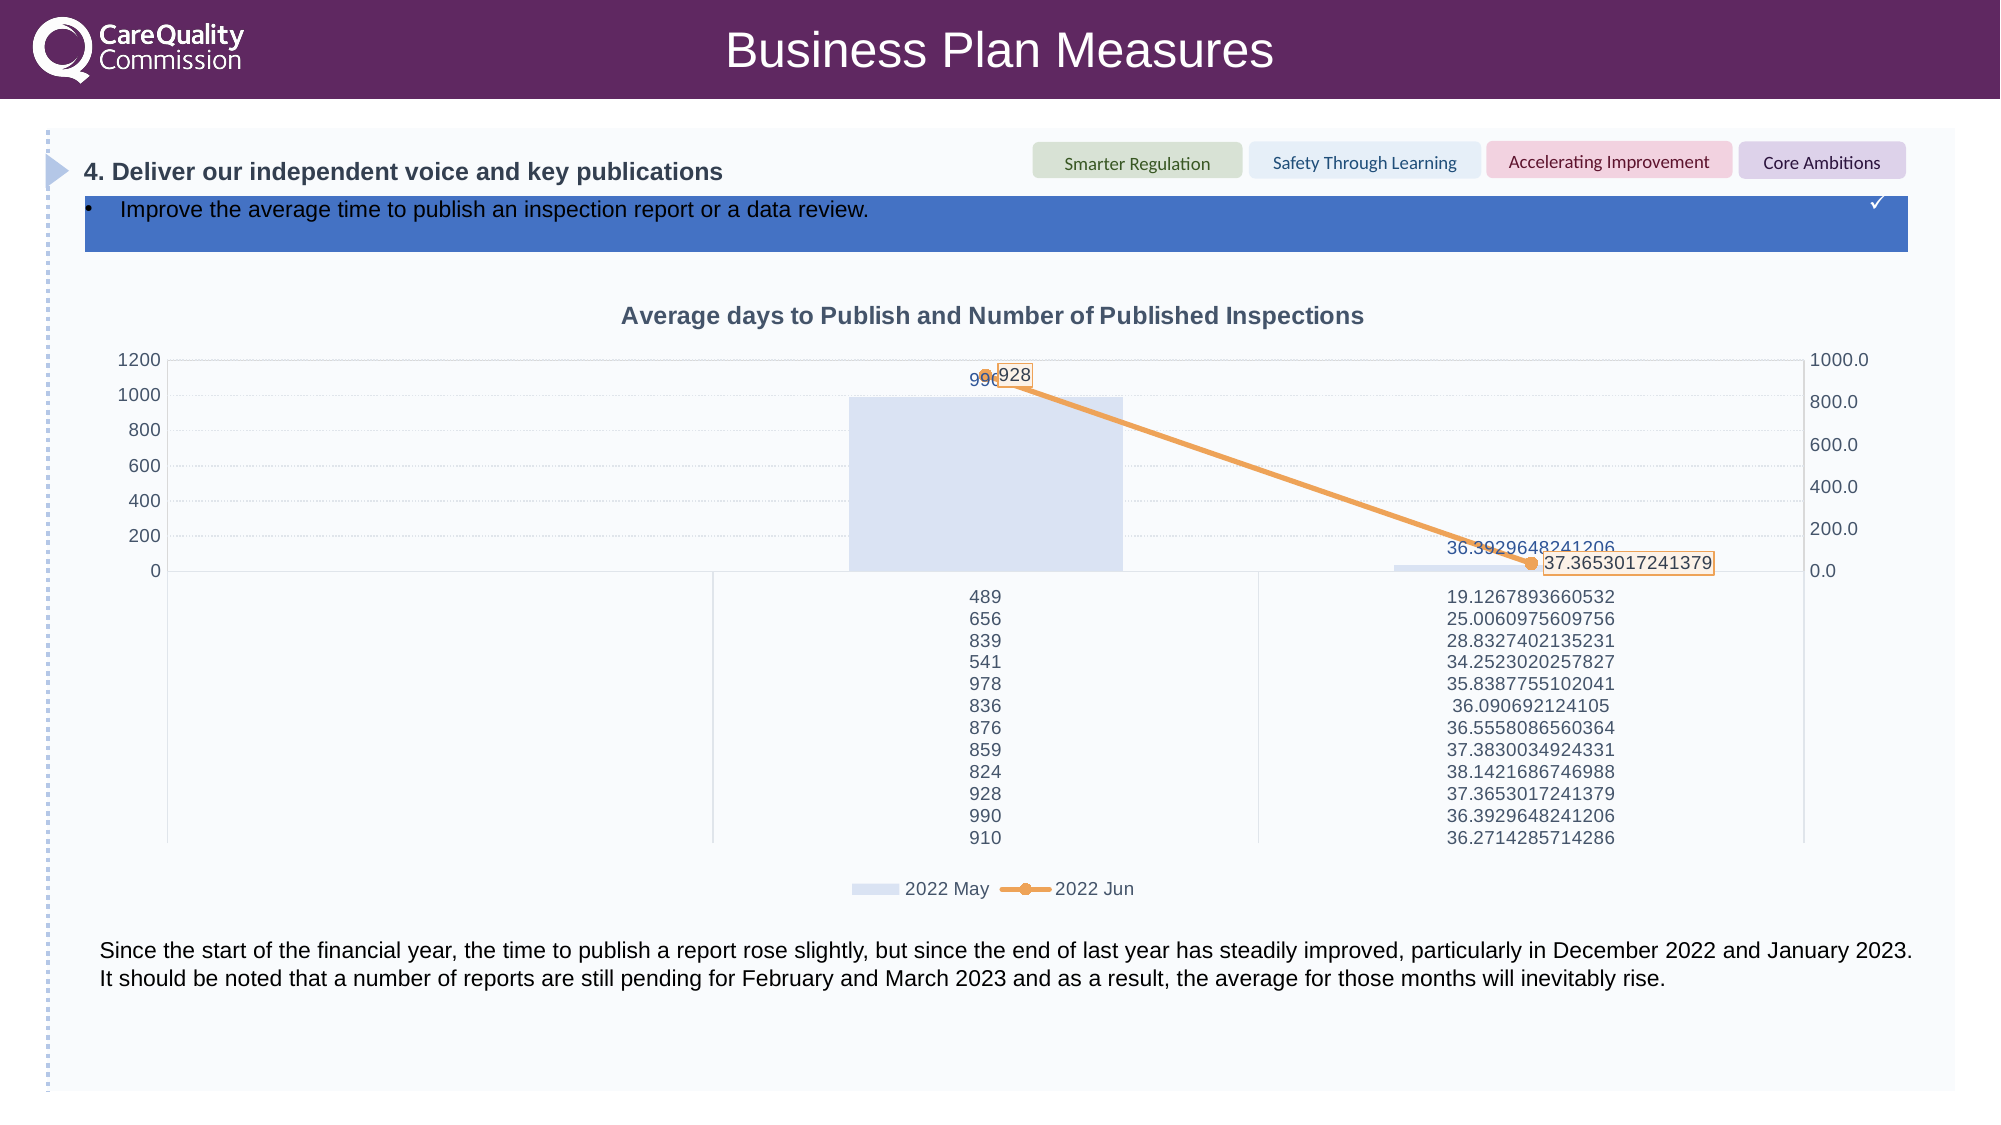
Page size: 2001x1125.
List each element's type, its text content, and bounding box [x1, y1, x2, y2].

text_box Since the start of the financial year, the time to publish a report rose slightly, but since the end of last year has steadily improved, particularly in December 2022 and January 2023. It should be noted that a number of reports are still pending for February and March 2023 and as a result, the average for those months will inevitably rise. [84, 928, 1945, 1000]
text_box Smarter Regulation [1032, 141, 1243, 179]
text_box 4. Deliver our independent voice and key publications [69, 147, 984, 194]
text_box Accelerating Improvement [1486, 140, 1733, 179]
text_box [45, 128, 1955, 1091]
picture [32, 16, 245, 84]
text_box Core Ambitions [1738, 141, 1907, 179]
text_box [0, 0, 2000, 99]
text_box Safety Through Learning [1248, 141, 1482, 179]
table_header  [1848, 196, 1908, 252]
chart [81, 274, 1906, 907]
text_box Business Plan Measures [641, 9, 1358, 86]
table_header Improve the average time to publish an inspection report or a data review. [85, 196, 1848, 252]
